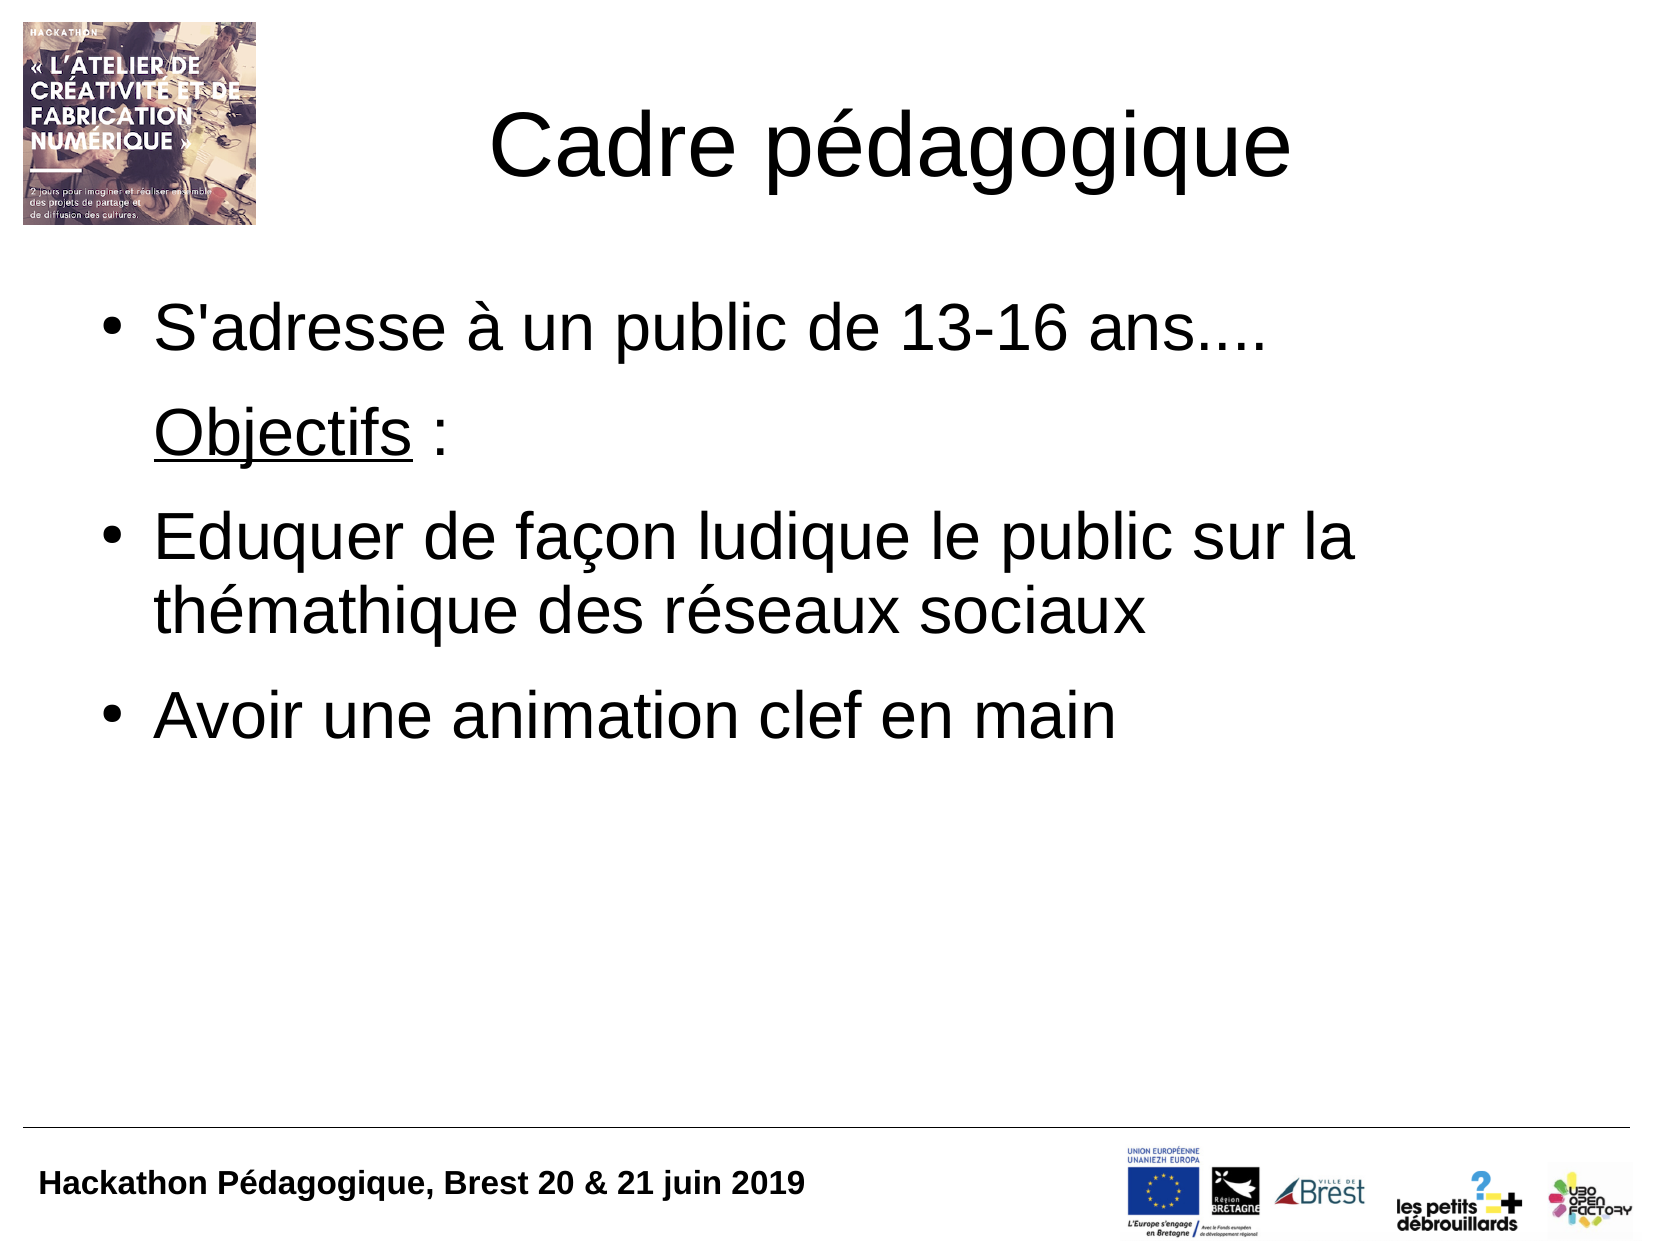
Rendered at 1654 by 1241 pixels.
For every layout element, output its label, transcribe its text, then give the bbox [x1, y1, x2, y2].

title Cadre pédagogique [224, 40, 1559, 249]
picture [1120, 1137, 1642, 1241]
list S'adresse à un public de 13-16 ans.... Objectifs : Eduquer de façon ludique le public sur la thémathique des réseaux sociau x Avoir une animation clef en main [82, 290, 1571, 1109]
text_box Hackathon Pédagogique, Brest 20 & 21 juin 2019 [23, 1157, 945, 1210]
picture [23, 22, 256, 225]
